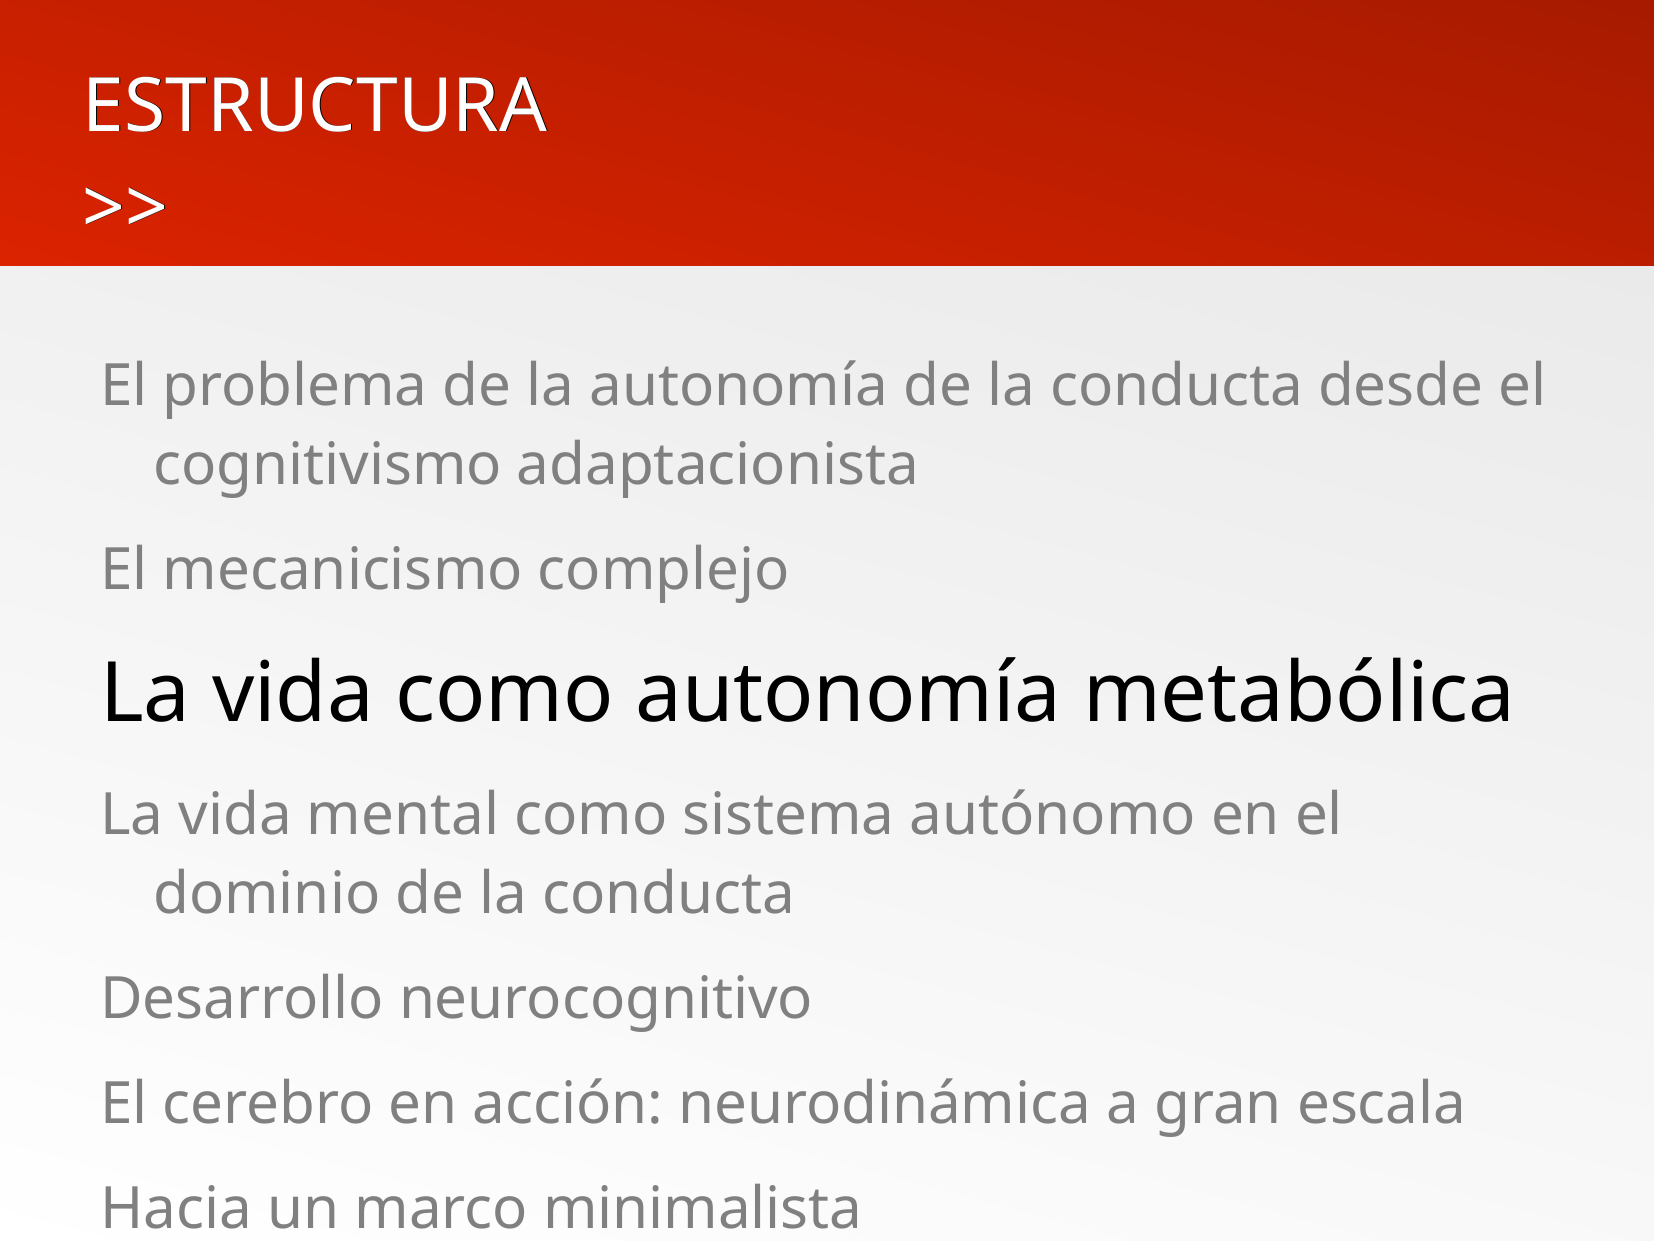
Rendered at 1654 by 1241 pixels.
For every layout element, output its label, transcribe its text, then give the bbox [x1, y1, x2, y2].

text_box [0, 0, 1654, 266]
title ESTRUCTURA >> [82, 49, 1571, 257]
list El problema de la autonomía de la conducta desde el cognitivismo adaptacionista El mecanicismo complejo La vida como autonomía metabólica La vida mental como sistema autónomo en el dominio de la conducta Desarrollo neurocognitivo El cerebro en acción: neurodinámica a gran escala Hacia un marco minimalista [82, 343, 1571, 1162]
